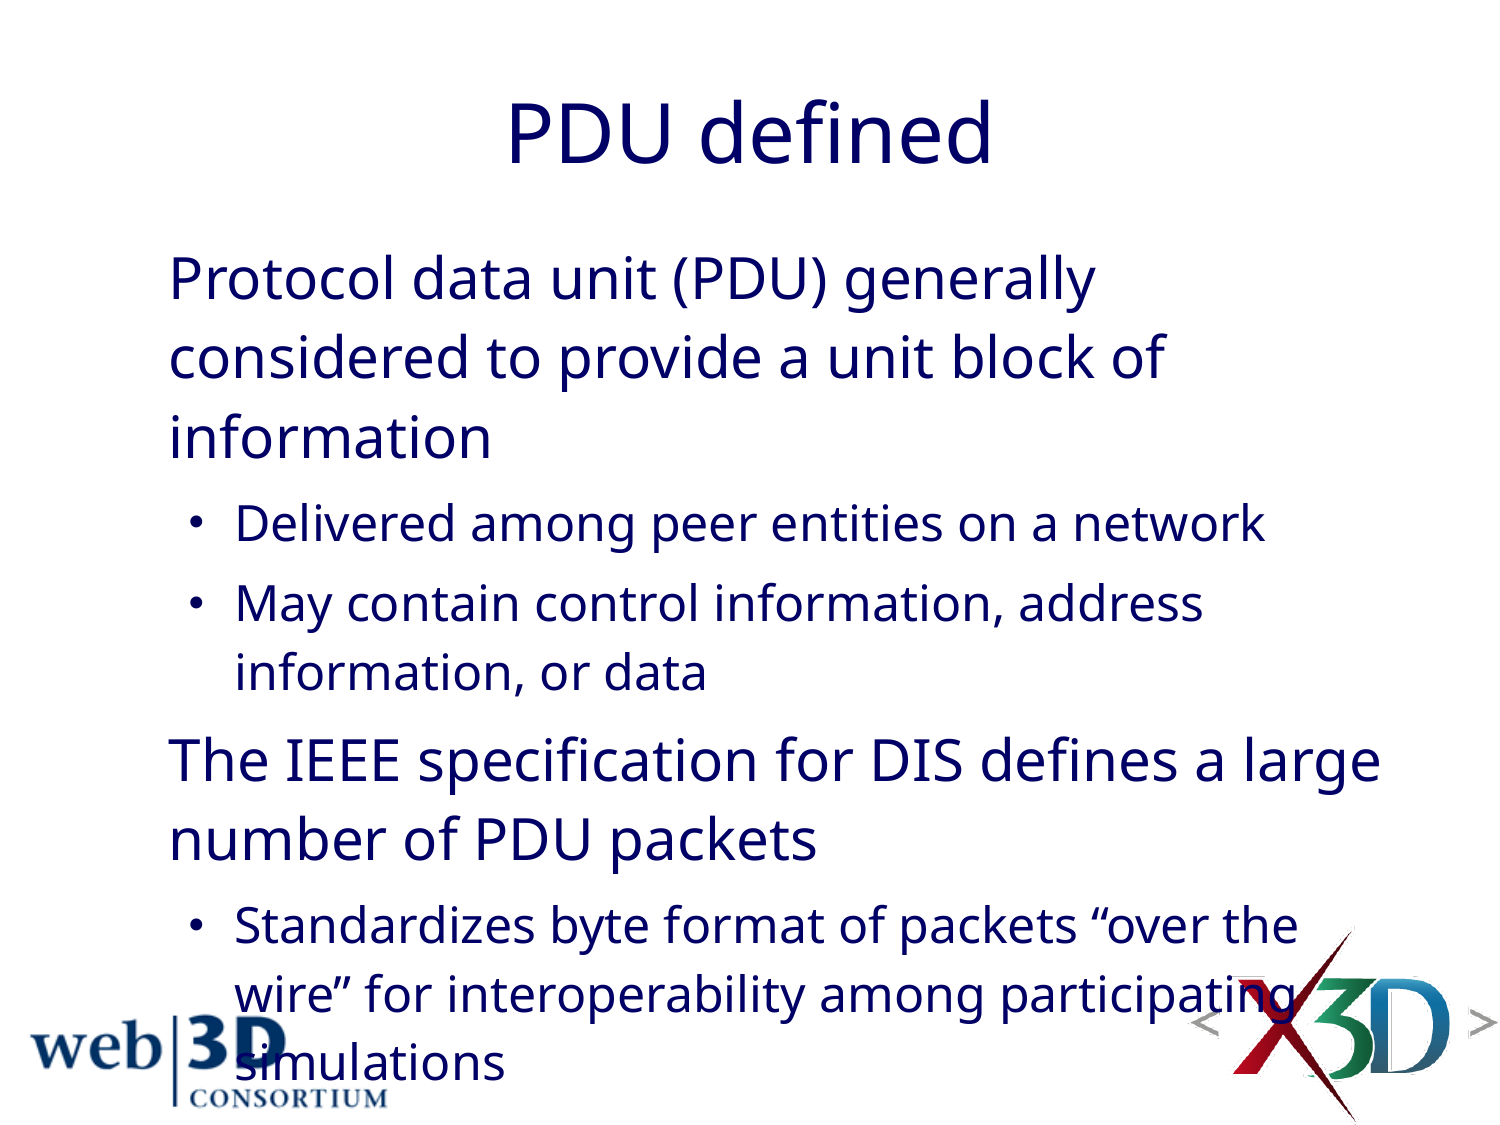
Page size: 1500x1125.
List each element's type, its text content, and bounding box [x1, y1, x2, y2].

picture [1187, 926, 1500, 1125]
picture [1274, 1000, 1289, 1009]
title PDU defined [112, 37, 1388, 225]
list Protocol data unit (PDU) generally considered to provide a unit block of information Delivered among peer entities on a network May contain control information, address information, or data The IEEE specification for DIS defines a large number of PDU packets Standardizes byte format of packets “over the wire” for interoperability among participating simulations [112, 237, 1388, 1000]
picture [12, 998, 413, 1118]
picture [389, 1000, 405, 1009]
picture [1187, 1000, 1197, 1009]
